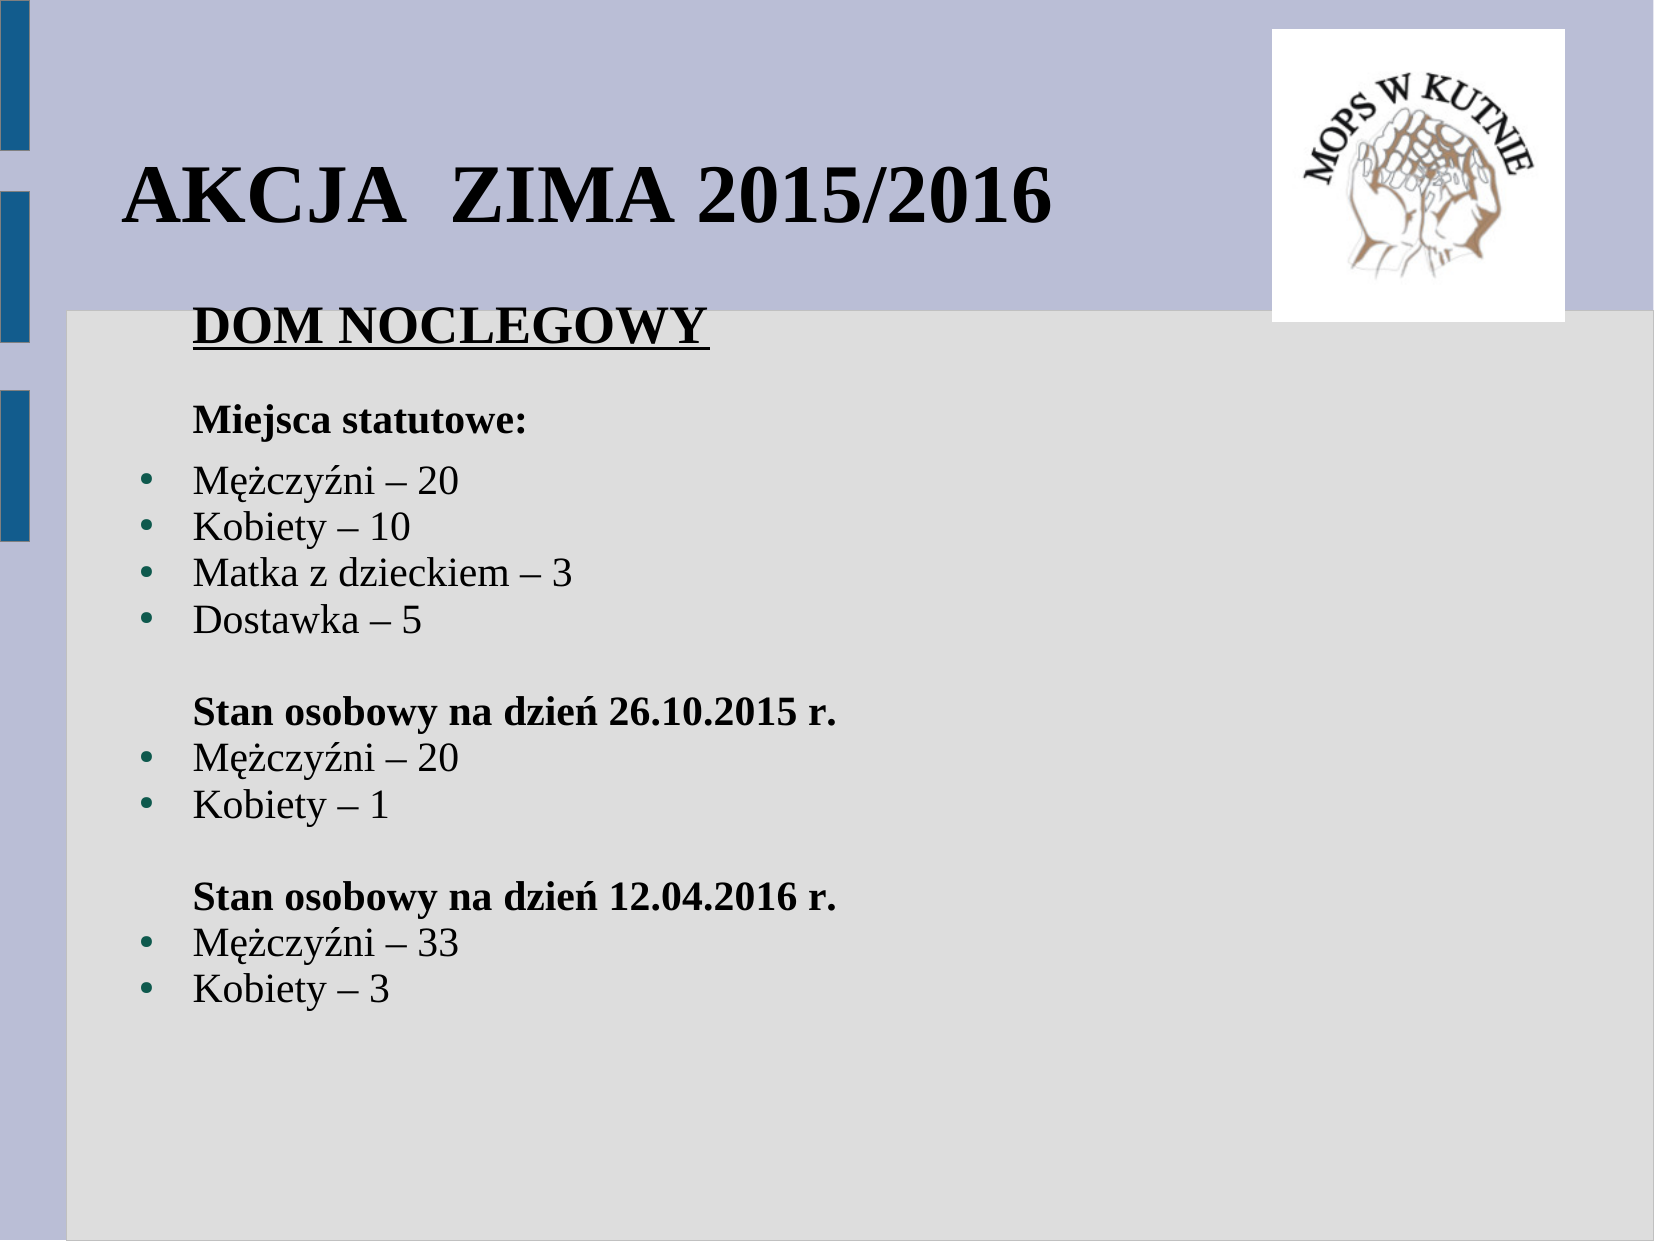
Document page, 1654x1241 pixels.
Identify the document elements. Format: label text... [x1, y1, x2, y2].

picture [1272, 29, 1565, 322]
title AKCJA ZIMA 2015/2016 [121, 91, 1272, 295]
list DOM NOCLEGOWY Miejsca statutowe: Mężczyźni – 20 Kobiety – 10 Matka z dzieckiem – 3 Dostawka – 5 Stan osobowy na dzień 26.10.2015 r. Mężczyźni – 20 Kobiety – 1 Stan osobowy na dzień 12.04.2016 r. Mężczyźni – 33 Kobiety – 3 [121, 295, 1534, 1195]
